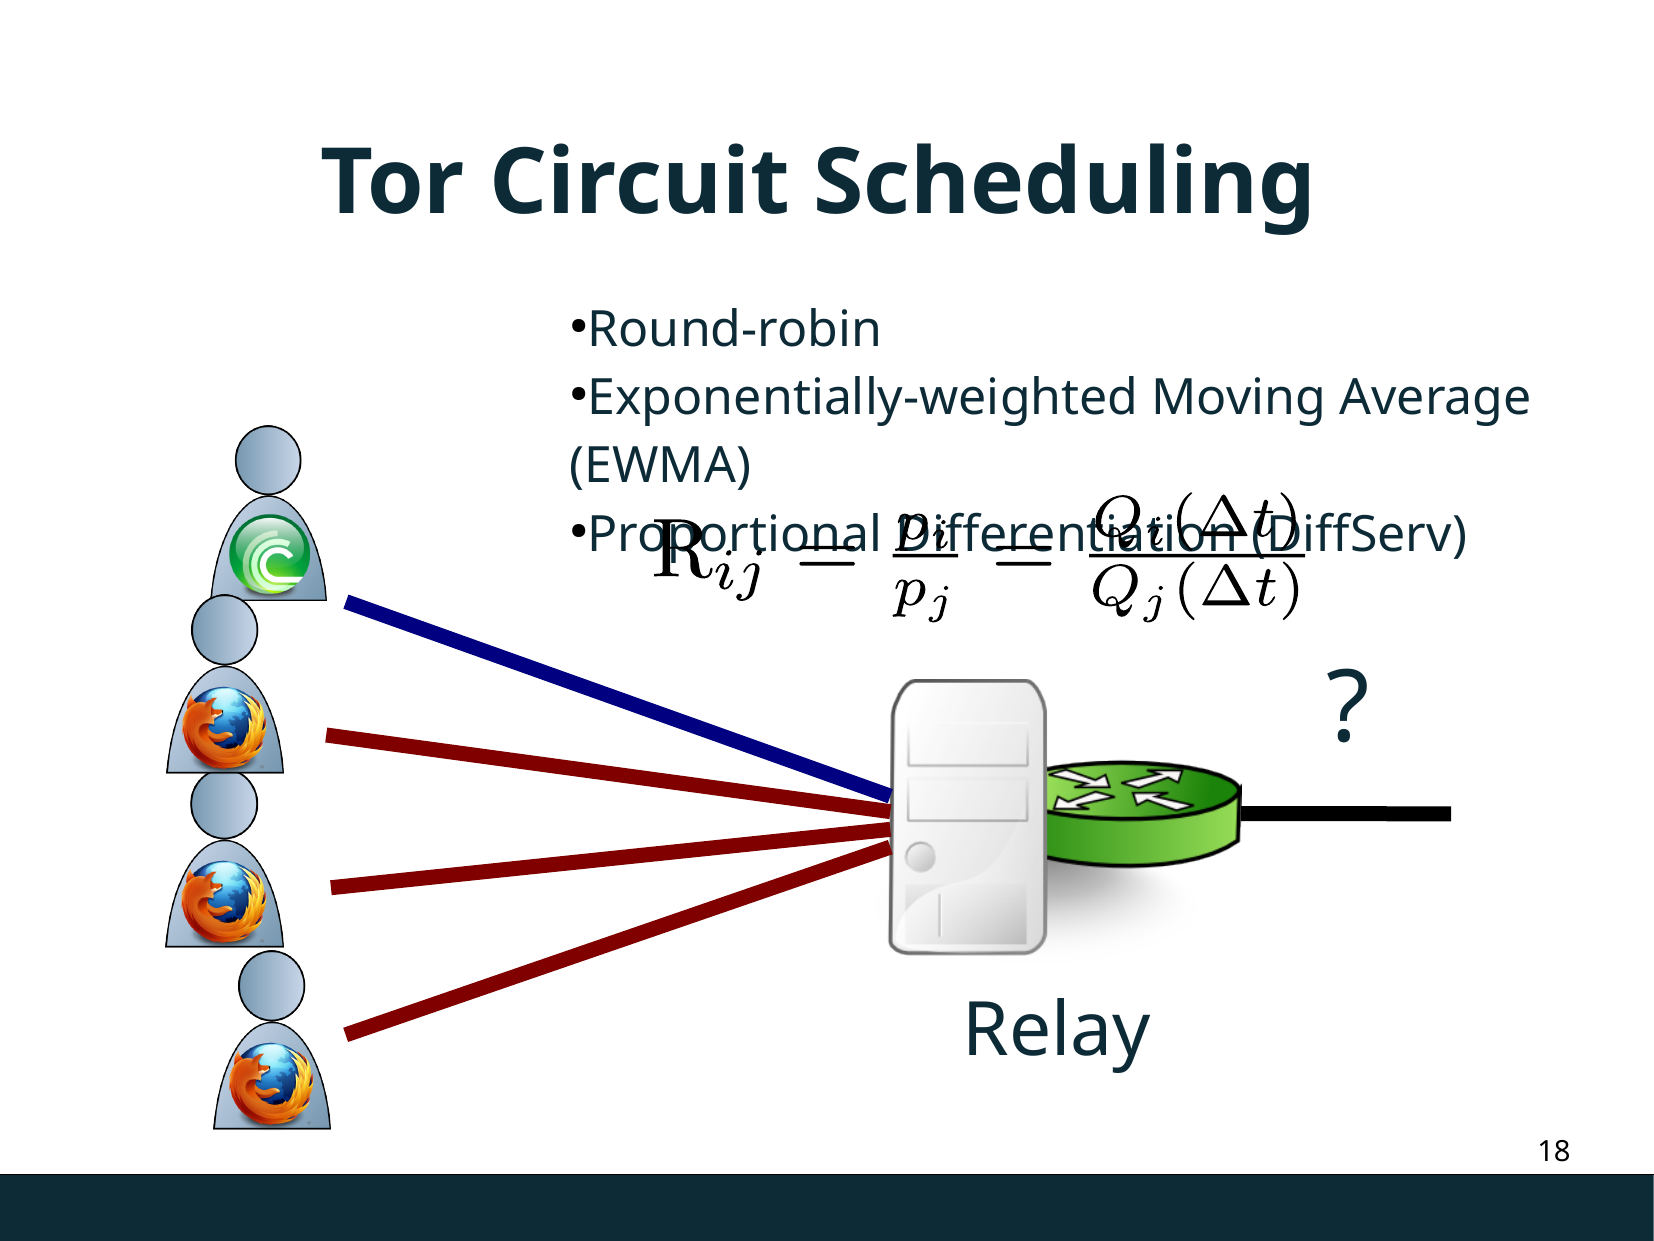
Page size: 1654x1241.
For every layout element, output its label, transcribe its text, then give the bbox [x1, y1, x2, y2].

text_box Round-robin Exponentially-weighted Moving Average (EWMA) Proportional Differentiation (DiffServ) [555, 285, 1621, 473]
picture [872, 679, 1242, 964]
text_box ? [1311, 627, 1375, 757]
picture [165, 425, 331, 1133]
picture [654, 492, 1306, 623]
title Tor Circuit Scheduling [86, 74, 1575, 282]
